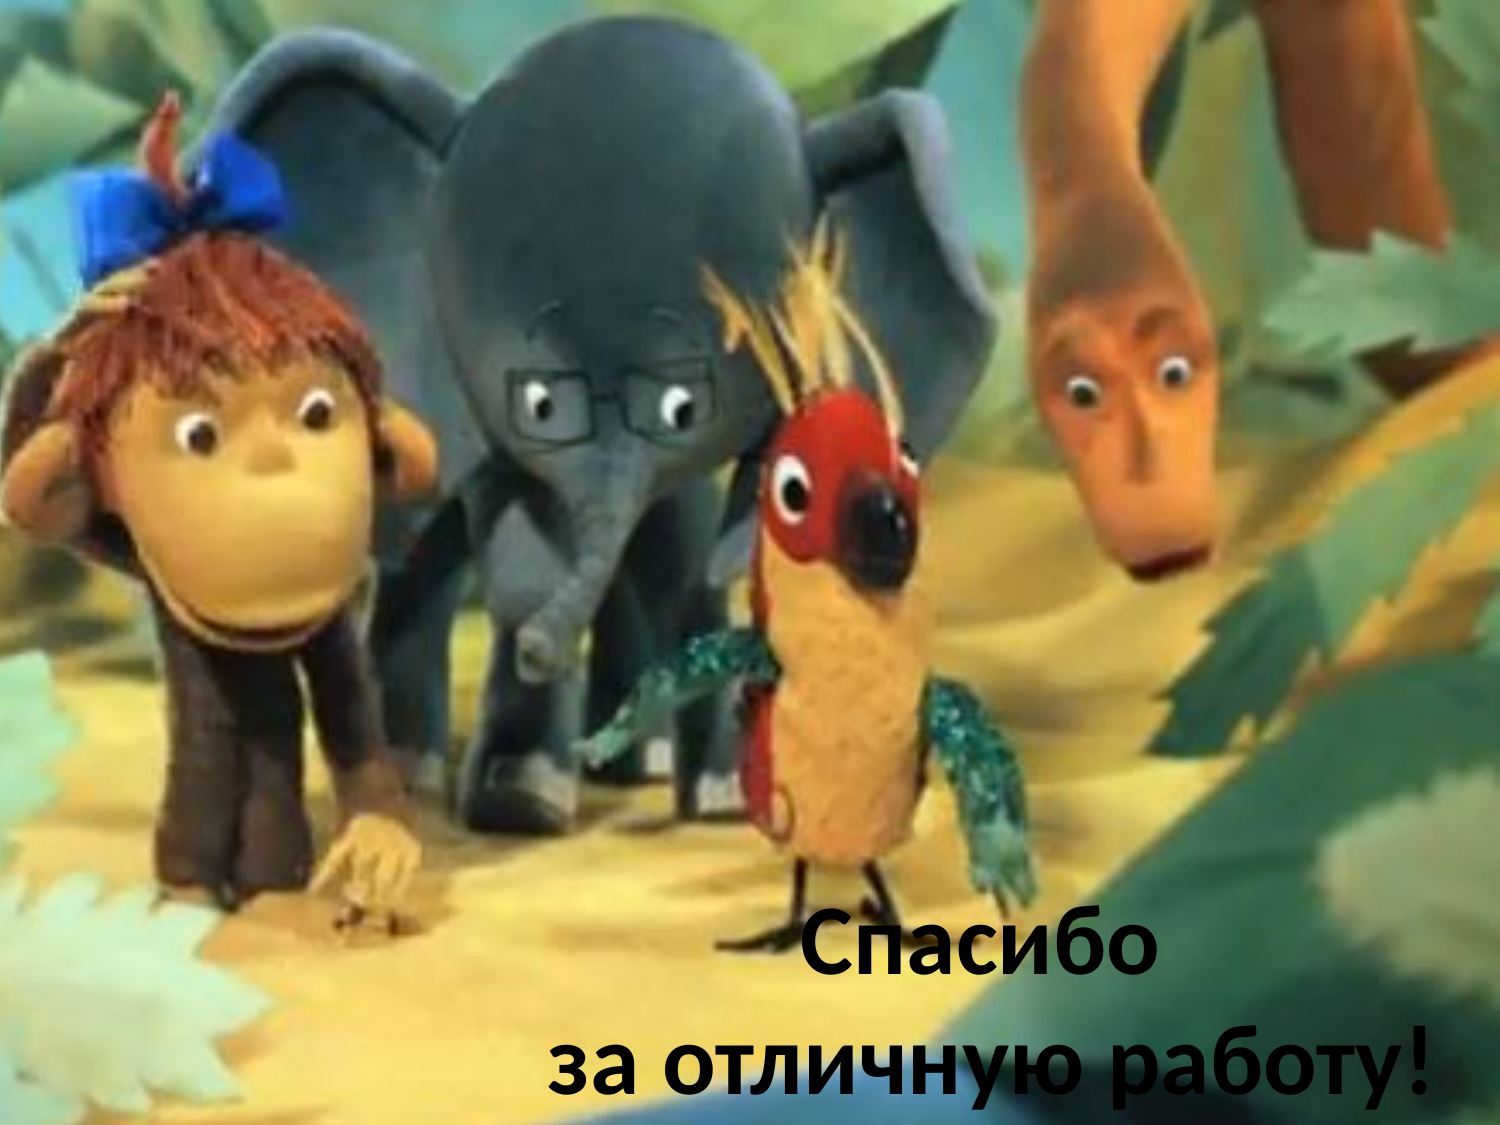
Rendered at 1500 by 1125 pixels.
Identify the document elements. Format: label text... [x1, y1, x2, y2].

picture [0, 0, 1500, 1125]
text_box Спасибо за отличную работу! [371, 867, 1500, 1123]
